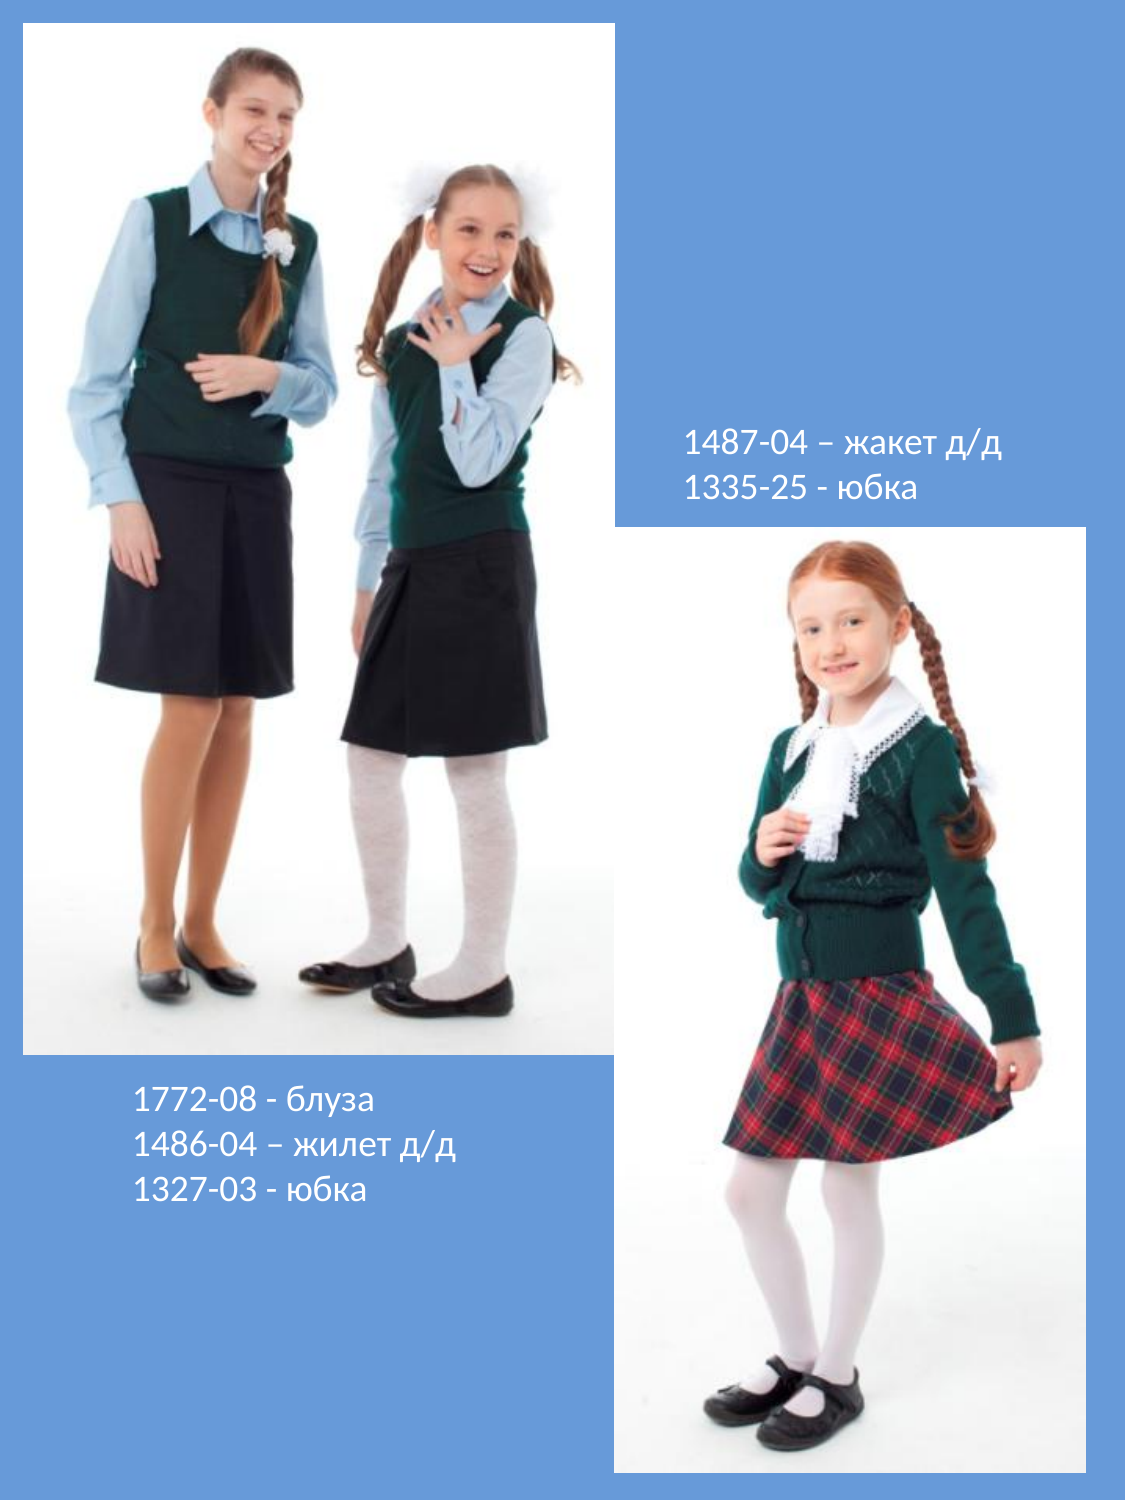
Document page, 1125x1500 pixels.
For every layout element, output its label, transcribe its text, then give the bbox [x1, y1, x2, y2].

text_box 1772-08 - блуза 1486-04 – жилет д/д 1327-03 - юбка [117, 1019, 528, 1219]
picture [23, 23, 1086, 1473]
text_box 1487-04 – жакет д/д 1335-25 - юбка [667, 351, 1079, 528]
